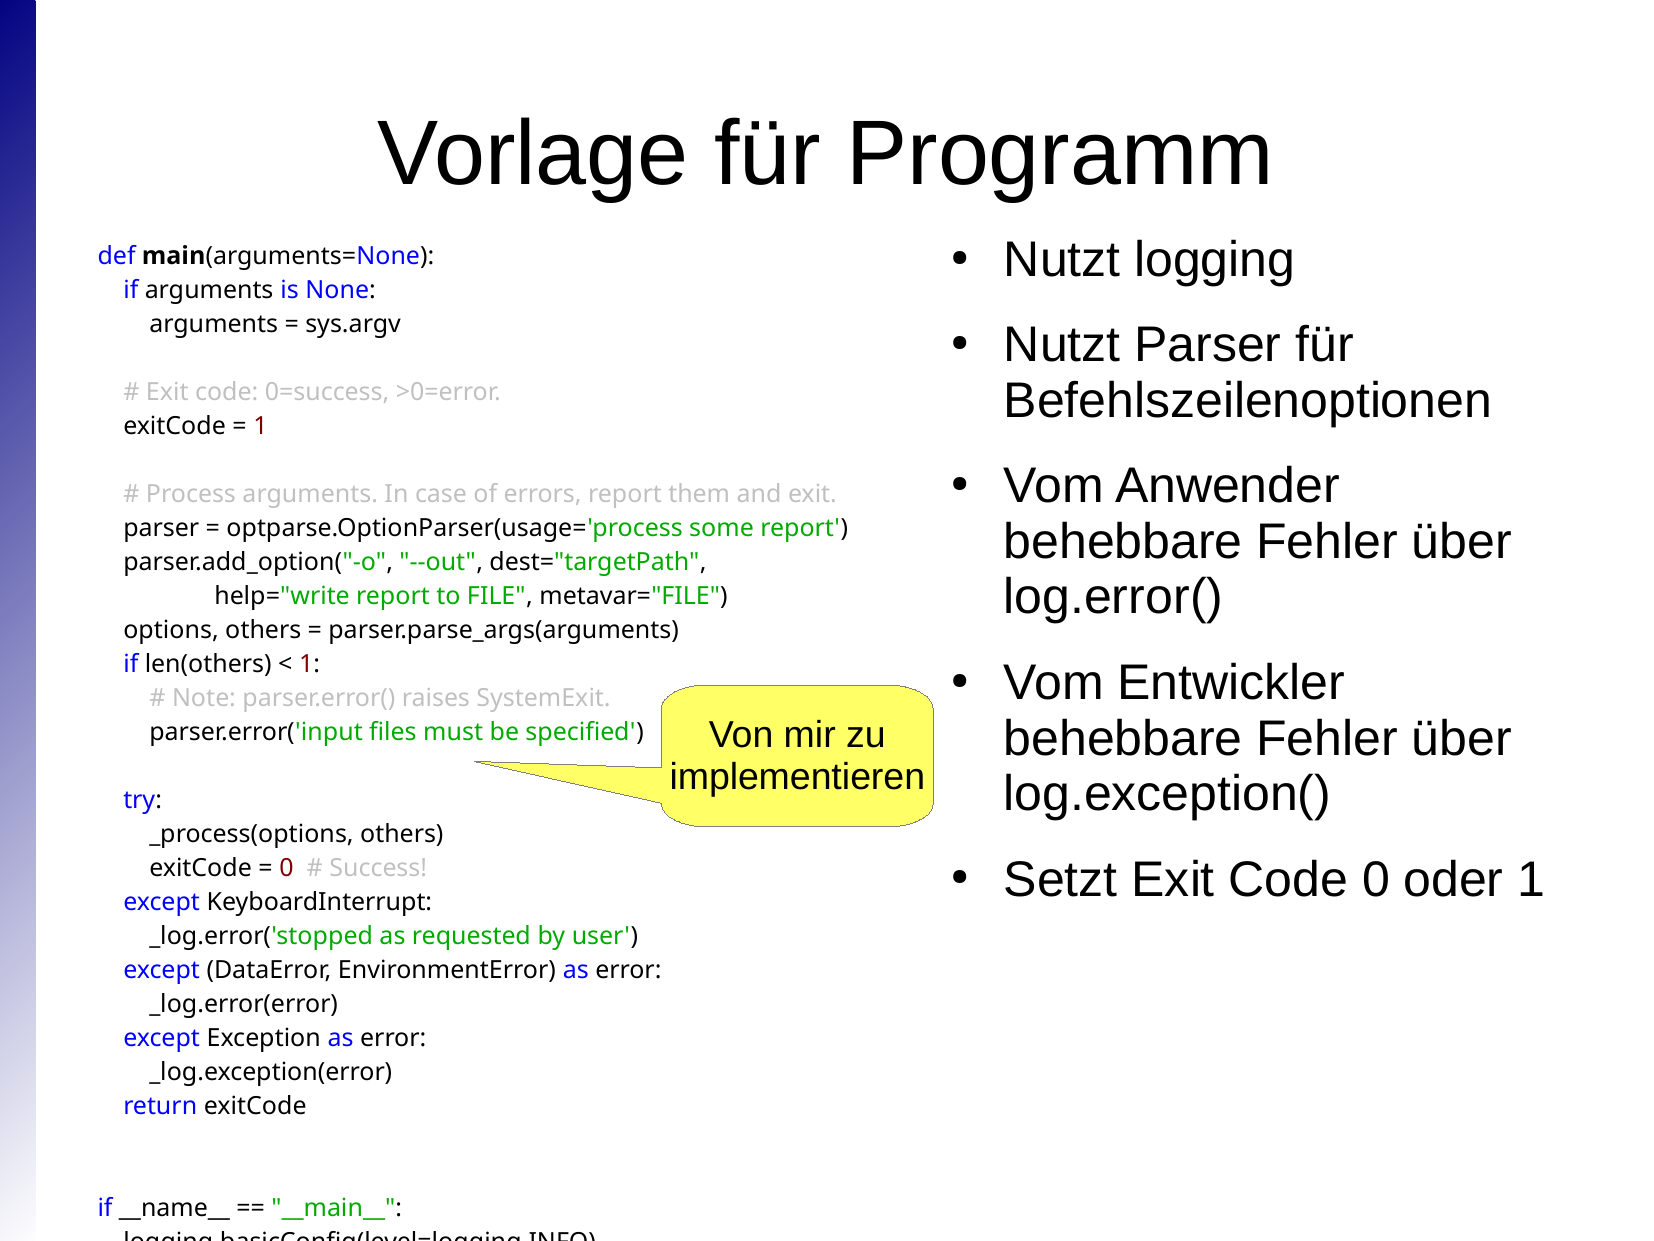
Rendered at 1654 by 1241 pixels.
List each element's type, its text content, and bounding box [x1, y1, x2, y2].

text_box def main(arguments=None): if arguments is None: arguments = sys.argv # Exit code: 0=success, >0=error. exitCode = 1 # Process arguments. In case of errors, report them and exit. parser = optparse.OptionParser(usage='process some report') parser.add_option("-o", "--out", dest="targetPath", help="write report to FILE", metavar="FILE") options, others = parser.parse_args(arguments) if len(others) < 1: # Note: parser.error() raises SystemExit. parser.error('input files must be specified') try: _process(options, others) exitCode = 0 # Success! except KeyboardInterrupt: _log.error('stopped as requested by user') except (DataError, EnvironmentError) as error: _log.error(error) except Exception as error: _log.exception(error) return exitCode if __name__ == "__main__": logging.basicConfig(level=logging.INFO) sys.exit(main()) [82, 230, 910, 1161]
list Nutzt logging Nutzt Parser für Befehlszeilenoptionen Vom Anwender behebbare Fehler über log.error() Vom Entwickler behebbare Fehler über log.exception() Setzt Exit Code 0 oder 1 [933, 231, 1572, 1050]
text_box Von mir zu implementieren [474, 685, 934, 827]
title Vorlage für Programm [82, 49, 1571, 257]
